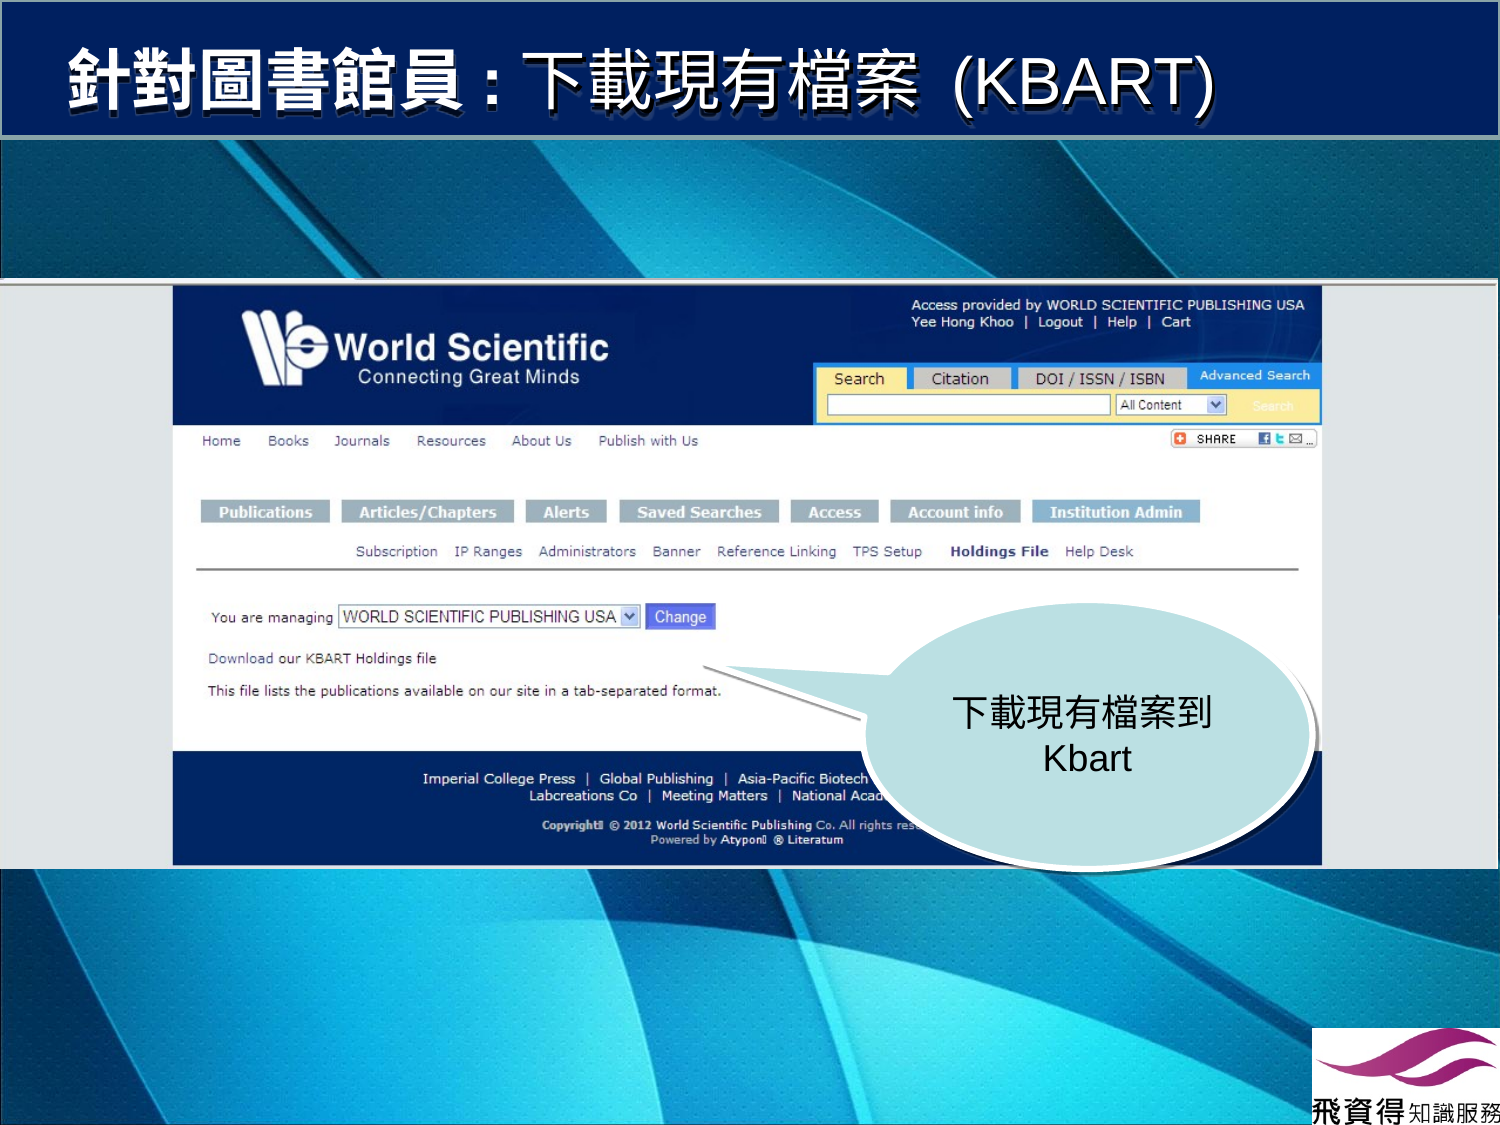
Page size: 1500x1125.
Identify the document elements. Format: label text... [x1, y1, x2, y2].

text_box 針對圖書館員:下載現有檔案 (KBART) [50, 30, 1401, 127]
picture [1312, 1028, 1500, 1125]
text_box [0, 0, 1500, 138]
text_box 下載現有檔案到Kbart [701, 599, 1313, 869]
picture [0, 278, 1498, 871]
